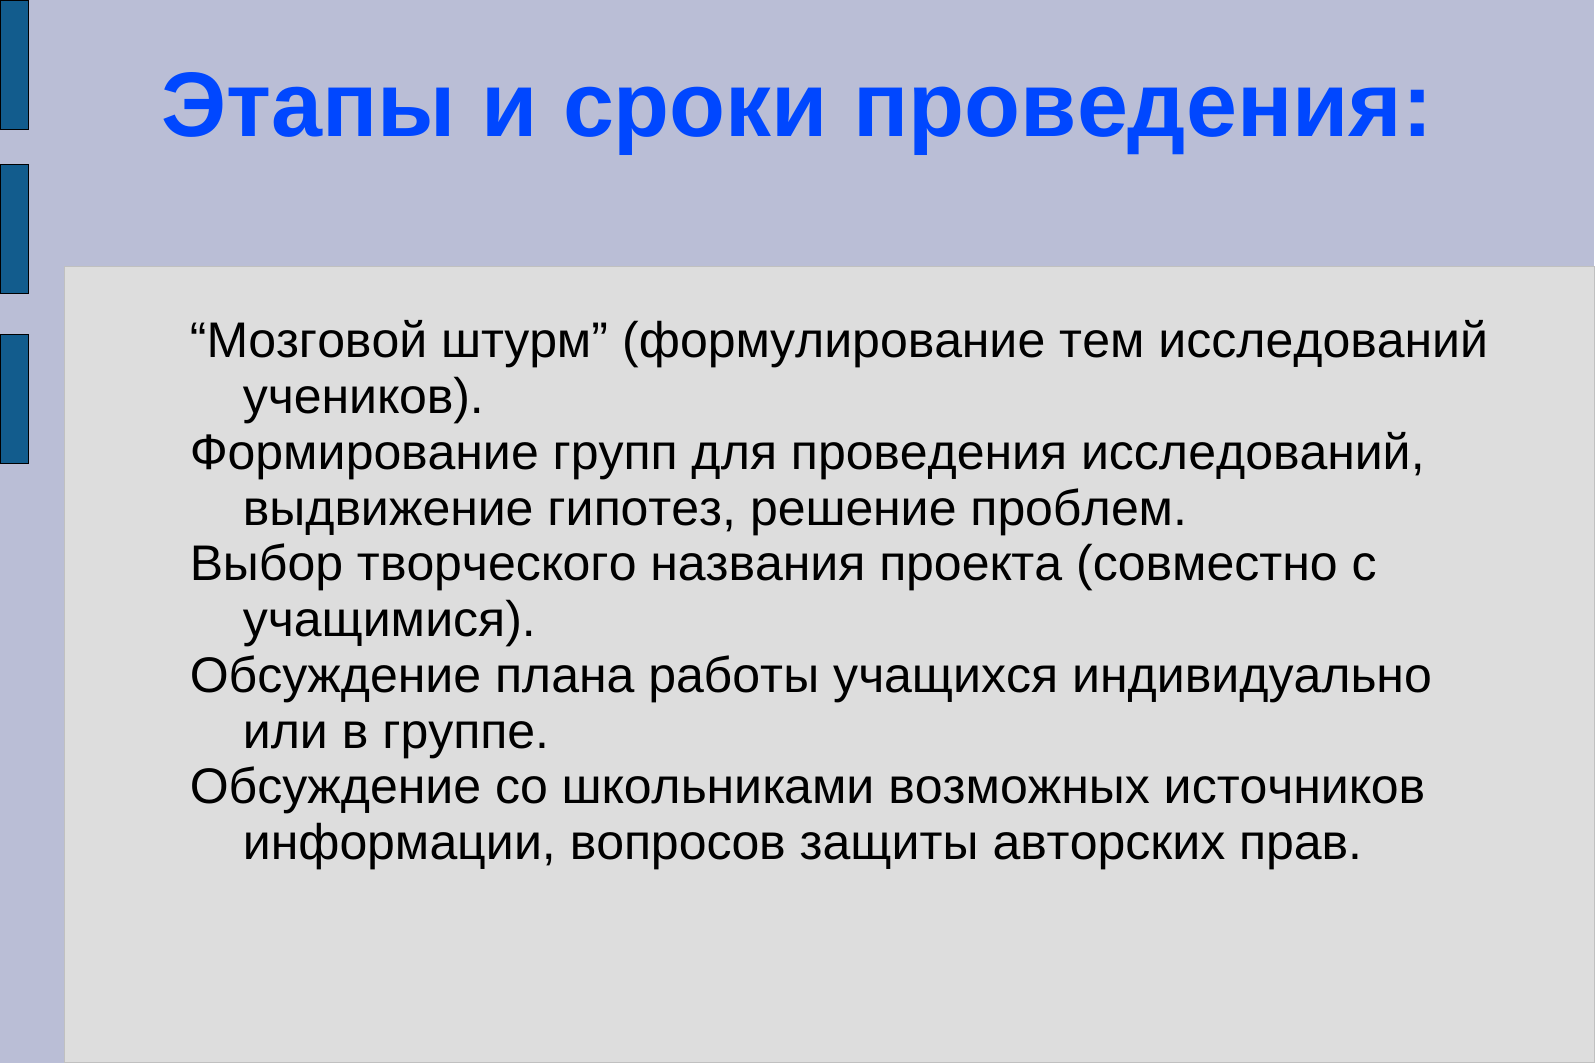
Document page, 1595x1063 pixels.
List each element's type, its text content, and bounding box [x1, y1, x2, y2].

list “Мозговой штурм” (формулирование тем исследований учеников). Формирование групп для проведения исследований, выдвижение гипотез, решение проблем. Выбор творческого названия проекта (совместно с учащимися). Обсуждение плана работы учащихся индивидуально или в группе. Обсуждение со школьниками возможных источников информации, вопросов защиты авторских прав. [172, 312, 1514, 983]
title Этапы и сроки проведения: [117, 16, 1479, 194]
